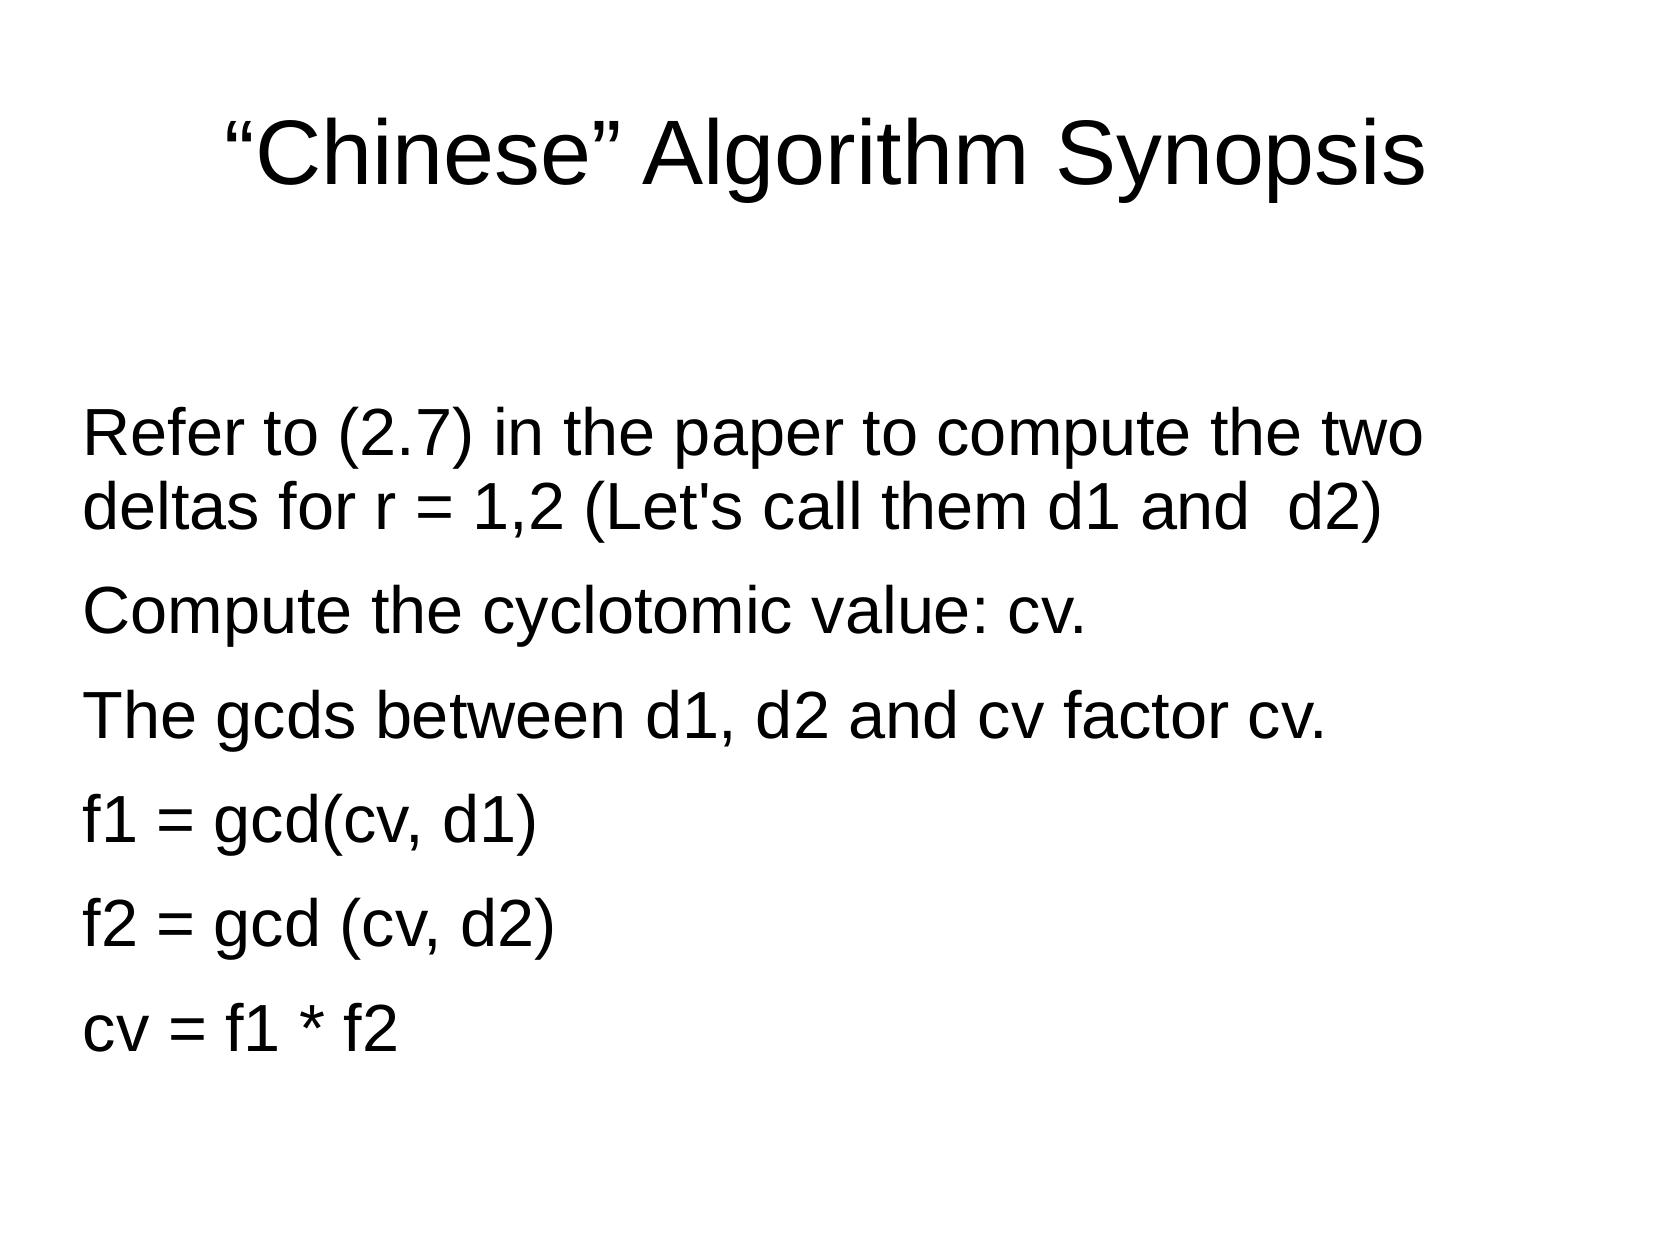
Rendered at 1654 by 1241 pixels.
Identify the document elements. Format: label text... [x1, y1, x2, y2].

list Refer to (2.7) in the paper to compute the two deltas for r = 1,2 (Let's call them d1 and d2) Compute the cyclotomic value: cv. The gcds between d1, d2 and cv factor cv. f1 = gcd(cv, d1) f2 = gcd (cv, d2) cv = f1 * f2 [82, 290, 1571, 1010]
title “Chinese” Algorithm Synopsis [82, 49, 1571, 257]
